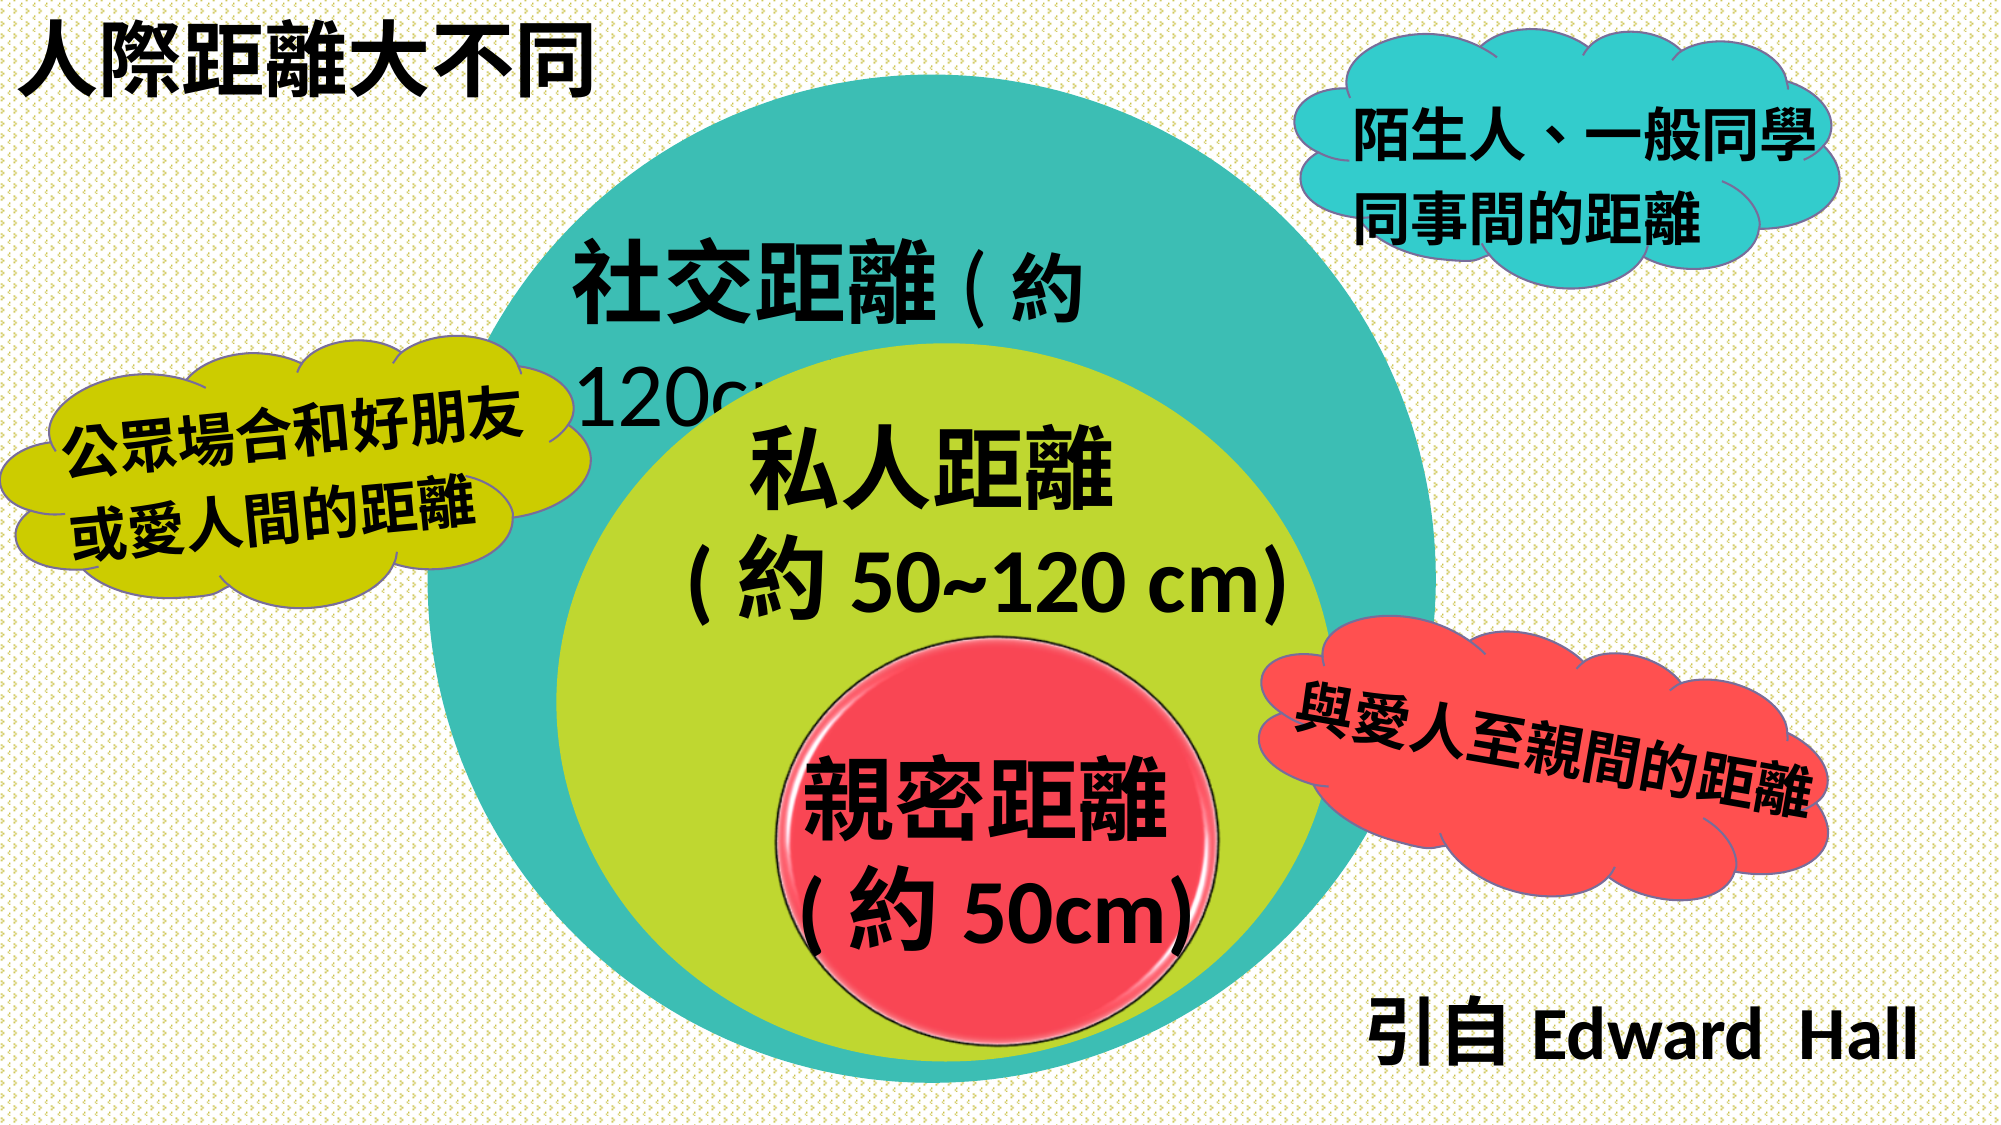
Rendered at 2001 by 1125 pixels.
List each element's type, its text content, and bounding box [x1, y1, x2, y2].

text_box [1347, 29, 1786, 76]
text_box [1421, 256, 1487, 261]
picture [772, 972, 1222, 1049]
text_box [1294, 88, 1337, 214]
text_box 人際距離大不同 [0, 0, 856, 115]
text_box 與愛人至親間的距離 [1262, 659, 1868, 916]
text_box [1446, 846, 1715, 901]
text_box [580, 74, 1283, 217]
text_box [1222, 470, 1814, 991]
text_box 私人距離 (約50~120 cm) [670, 403, 1424, 641]
text_box [75, 242, 1405, 1083]
text_box 公眾場合和好朋友或愛人間的距離 [40, 349, 564, 577]
text_box [1490, 256, 1741, 289]
text_box 社交距離(約120cm) [556, 217, 1374, 344]
text_box [1371, 833, 1445, 849]
text_box 引自Edward Hall [1348, 976, 1984, 1083]
picture [772, 633, 1222, 734]
text_box [674, 373, 700, 403]
text_box [0, 443, 57, 569]
text_box 親密距離 (約50cm) [761, 734, 1232, 972]
text_box 陌生人、一般同學同事間的距離 [1337, 76, 1880, 256]
